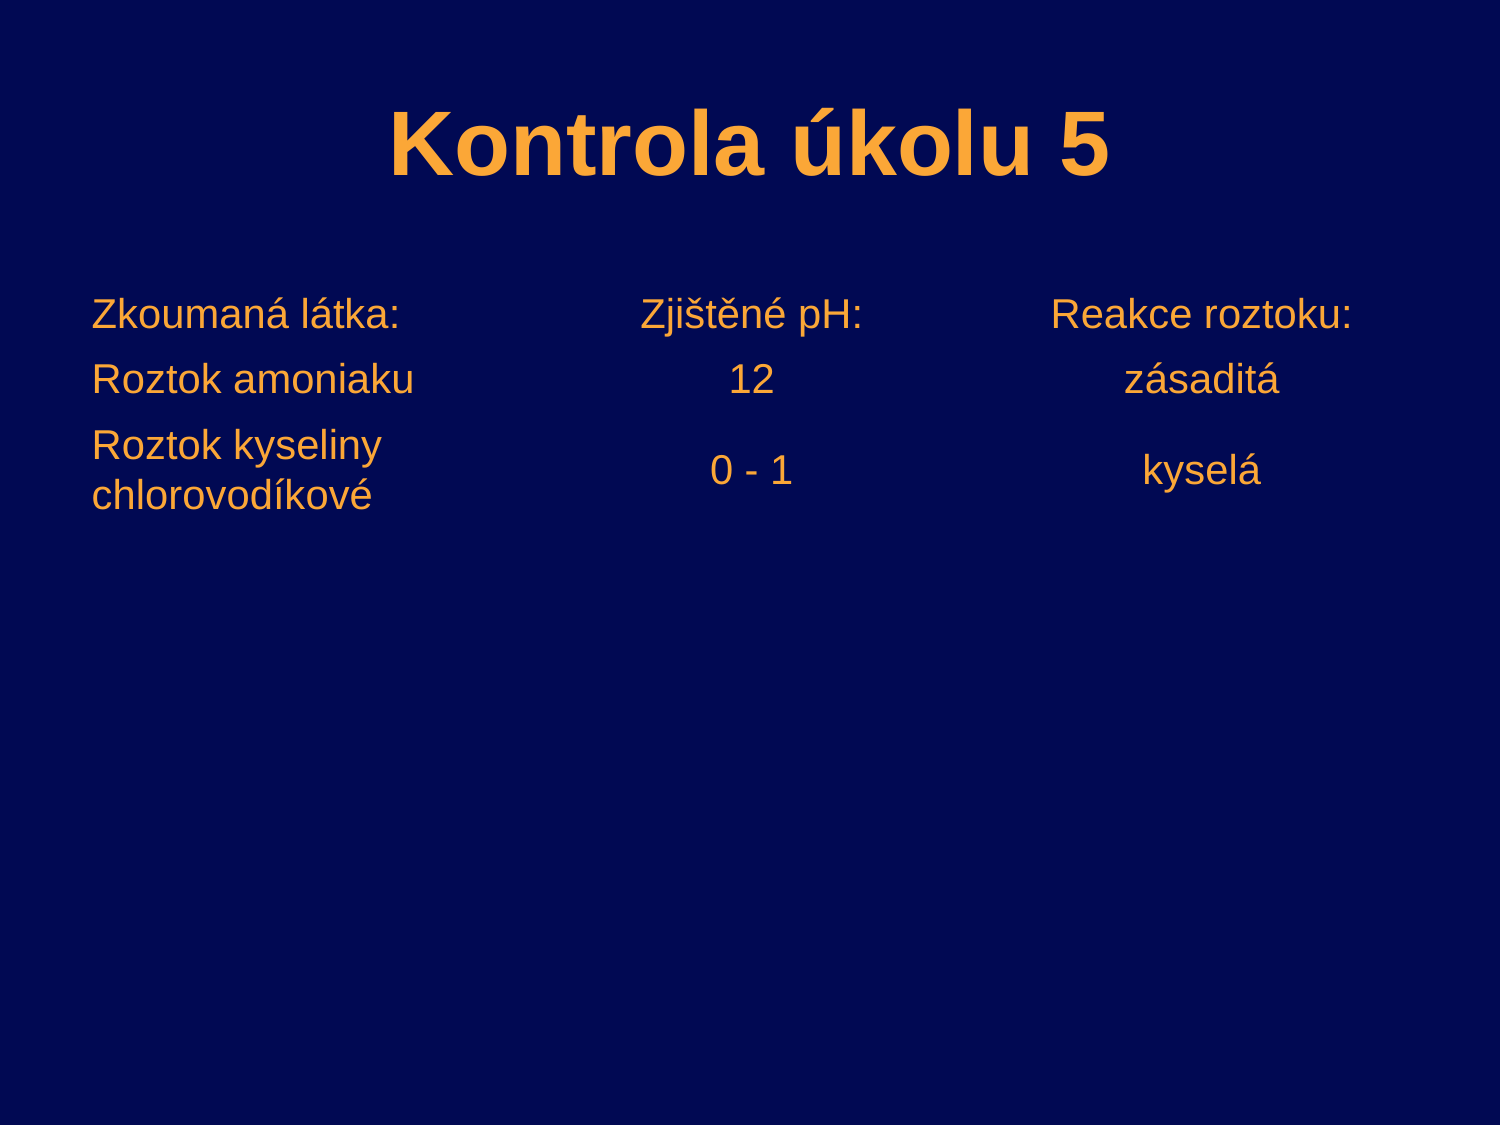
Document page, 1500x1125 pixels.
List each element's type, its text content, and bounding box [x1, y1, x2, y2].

table_cell zásaditá [977, 344, 1427, 410]
title Kontrola úkolu 5 [75, 45, 1426, 233]
table_cell kyselá [977, 410, 1427, 525]
table_cell 12 [527, 344, 977, 410]
table_header Zjištěné pH: [527, 279, 977, 344]
table_cell Roztok kyseliny chlorovodíkové [77, 410, 527, 525]
table_header Zkoumaná látka: [77, 279, 527, 344]
table_cell 0 - 1 [527, 410, 977, 525]
table_cell Roztok amoniaku [77, 344, 527, 410]
table_header Reakce roztoku: [977, 279, 1427, 344]
